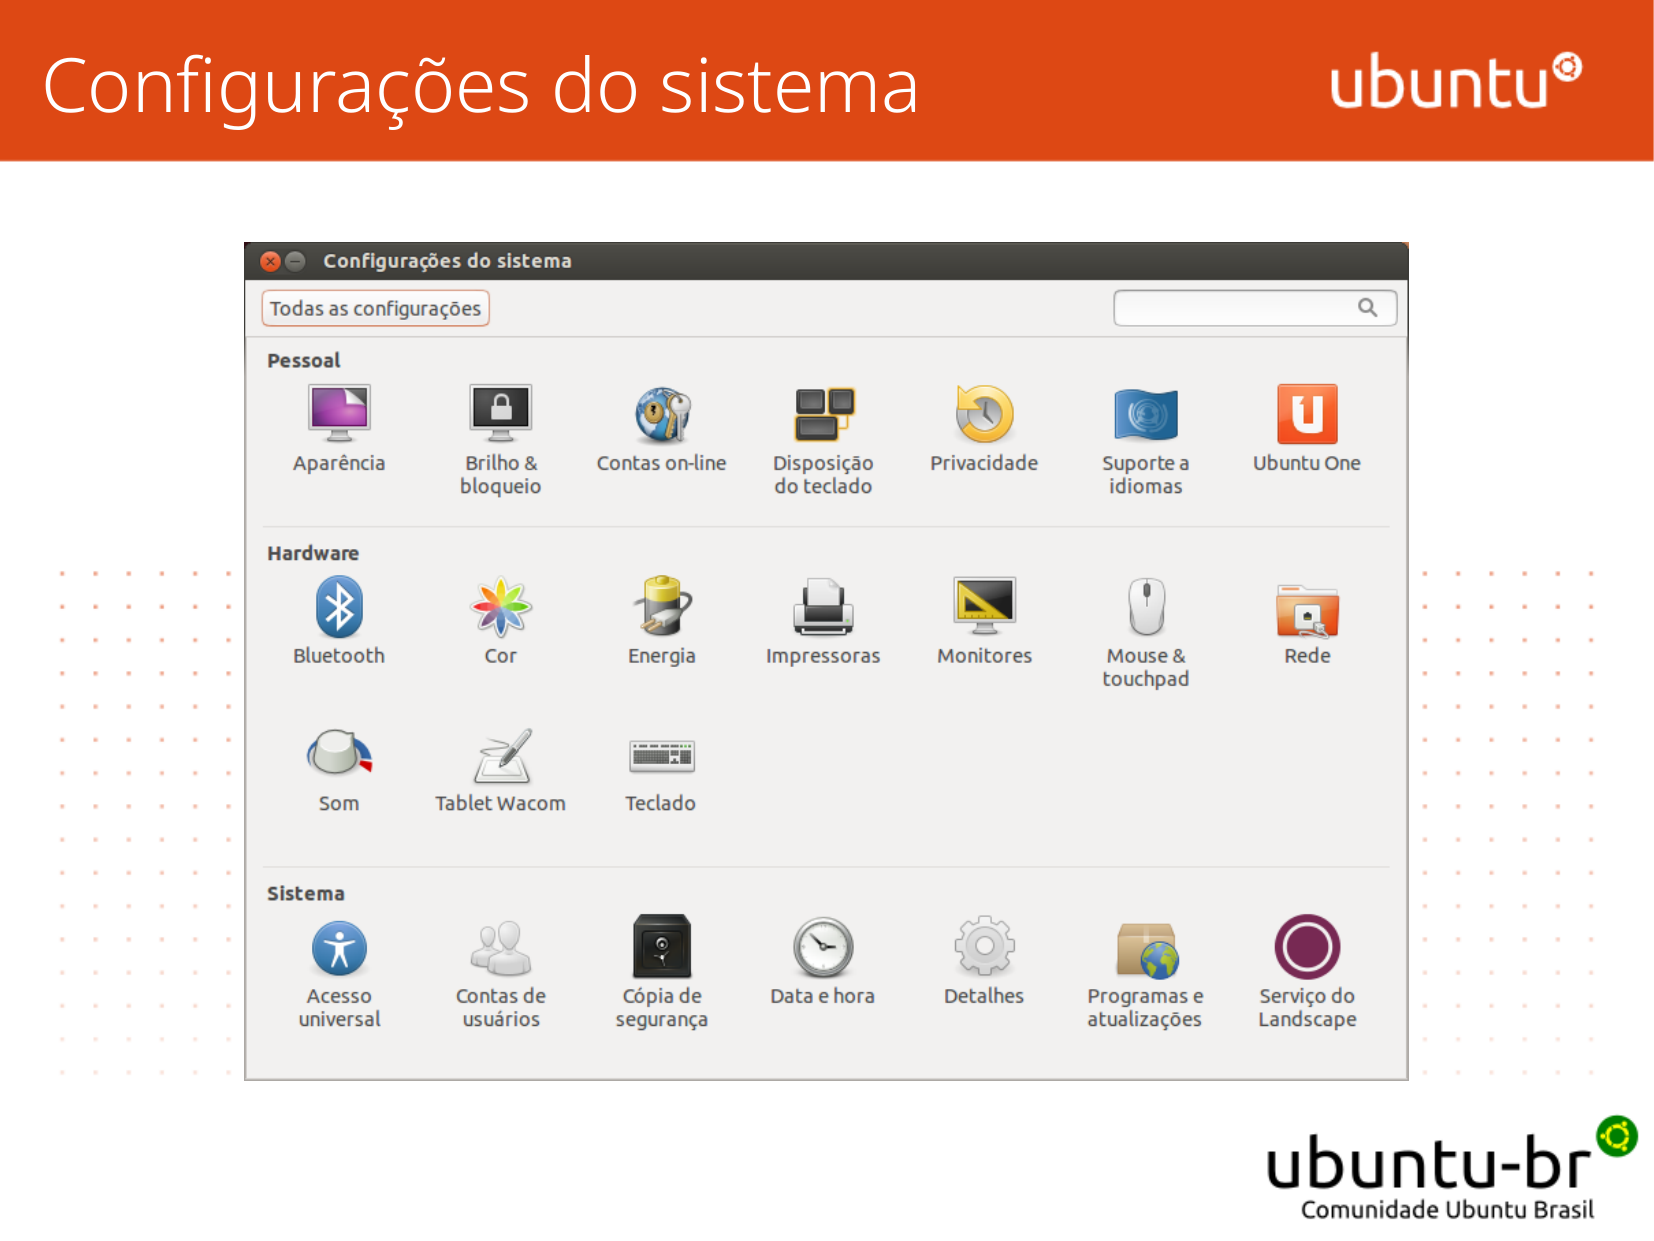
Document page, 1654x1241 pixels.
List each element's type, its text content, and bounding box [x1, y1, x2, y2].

picture [0, 0, 1654, 1241]
title Configurações do sistema [41, 31, 1300, 136]
